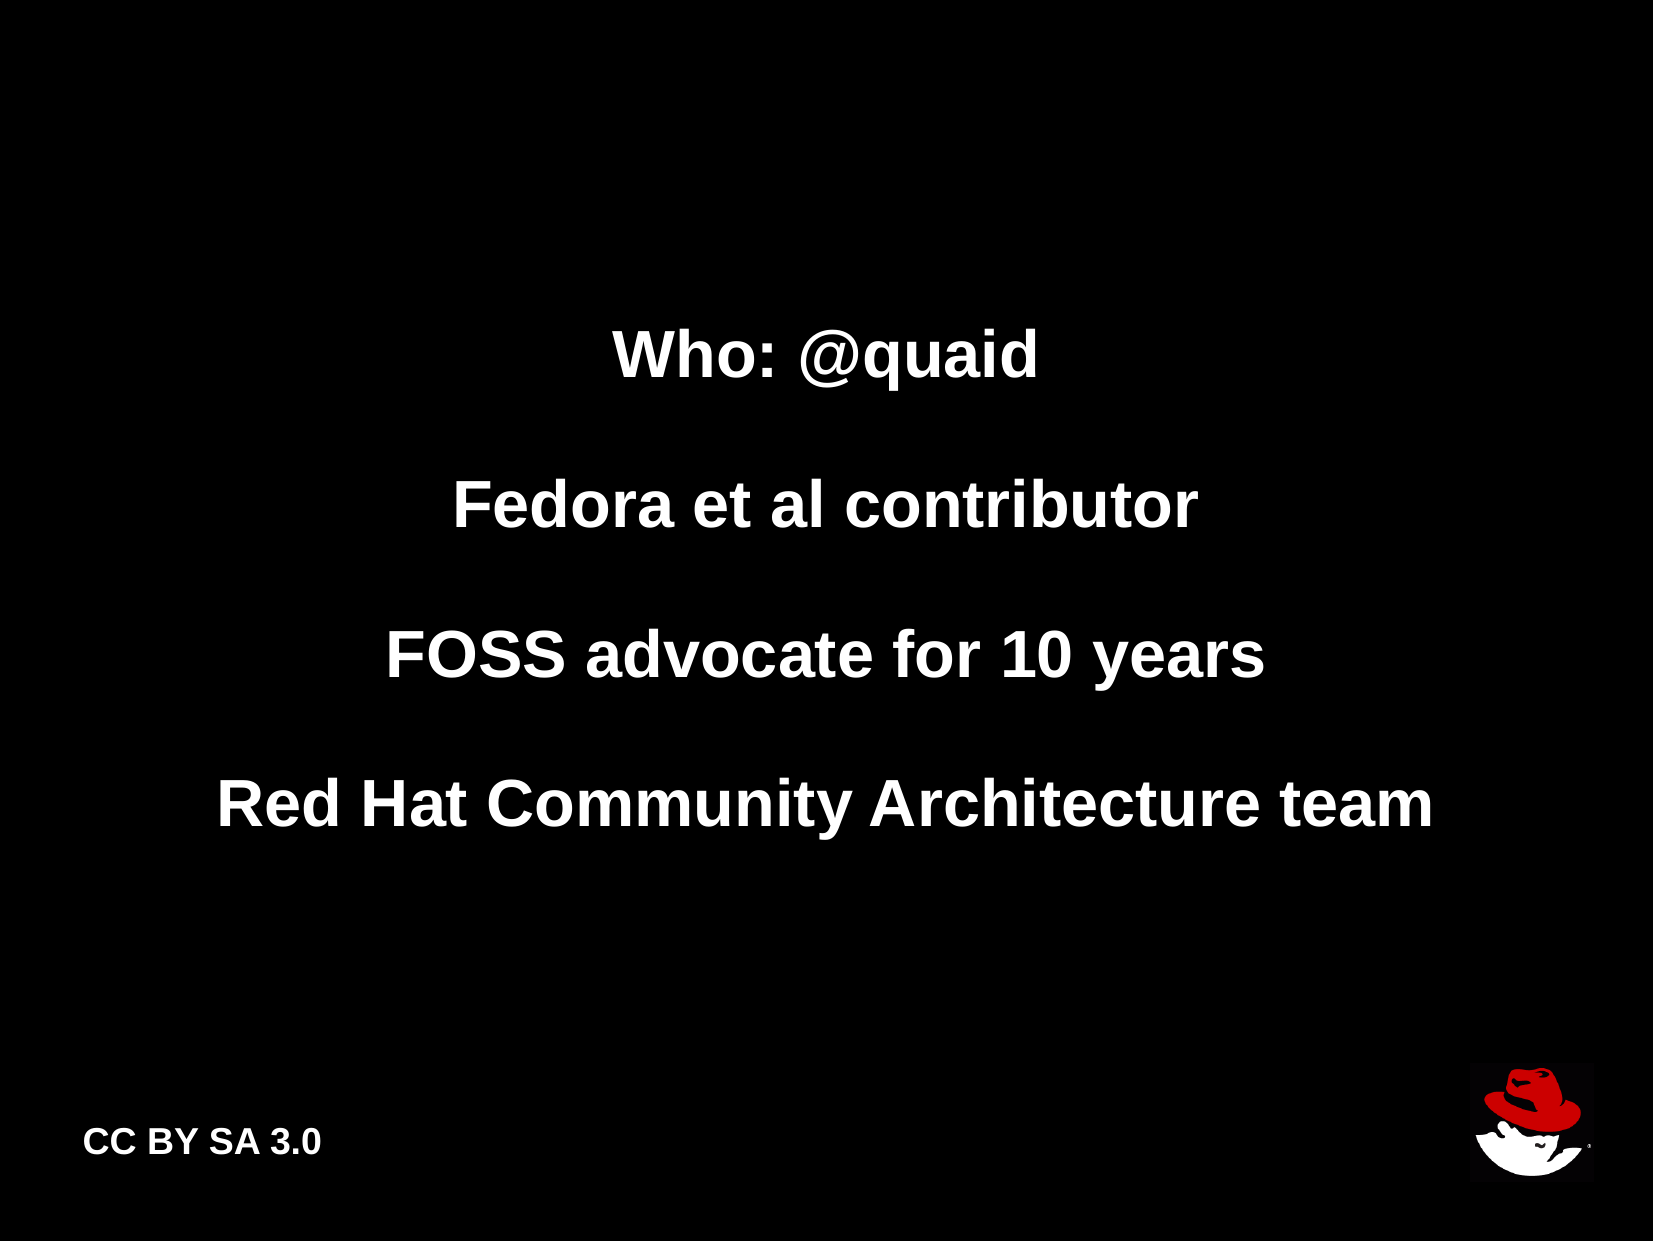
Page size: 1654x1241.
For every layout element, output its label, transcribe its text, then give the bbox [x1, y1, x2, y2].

subtitle Who: @quaid Fedora et al contributor FOSS advocate for 10 years Red Hat Community Architecture team [82, 49, 1571, 1109]
text_box CC BY SA 3.0 [82, 1109, 1571, 1174]
picture [1470, 1063, 1594, 1182]
